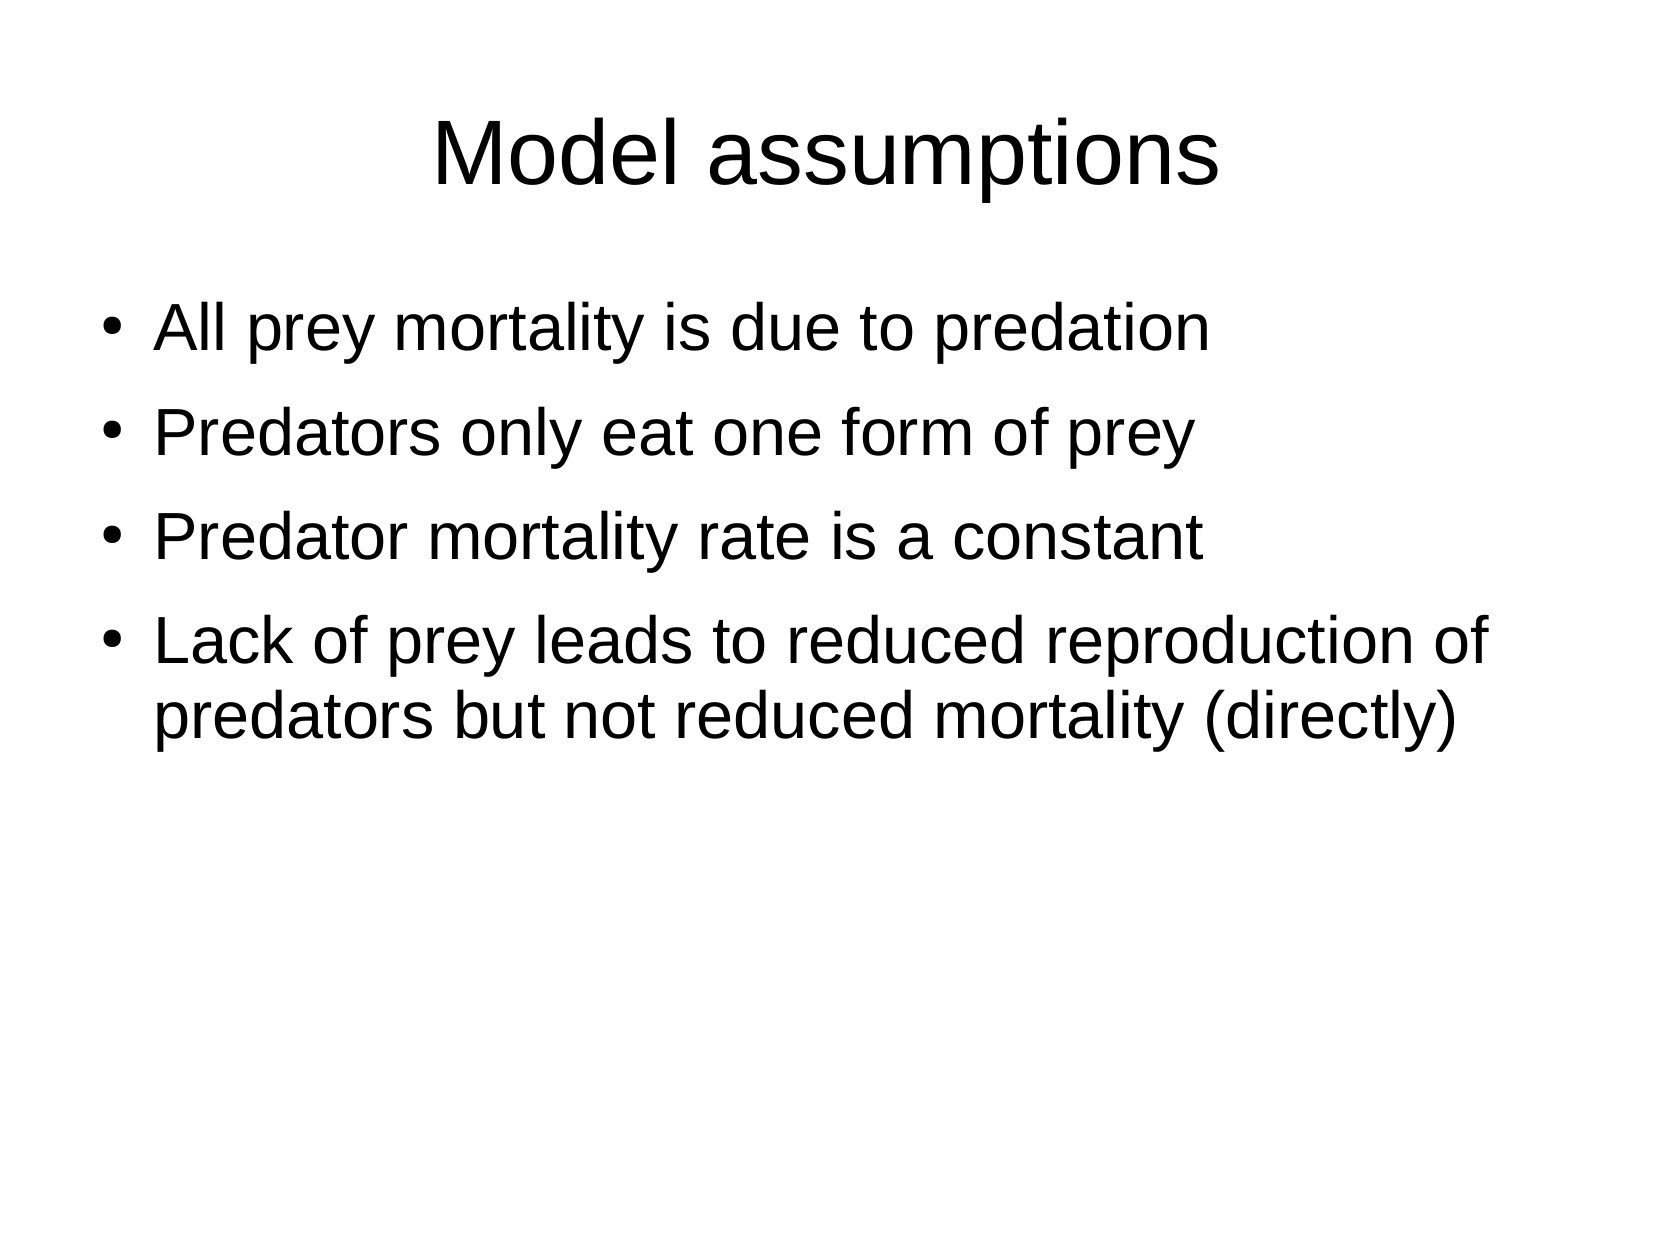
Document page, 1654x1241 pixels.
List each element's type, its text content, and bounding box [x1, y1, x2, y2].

list All prey mortality is due to predation Predators only eat one form of prey Predator mortality rate is a constant Lack of prey leads to reduced reproduction of predators but not reduced mortality (directly) [82, 290, 1538, 1010]
title Model assumptions [82, 49, 1571, 257]
